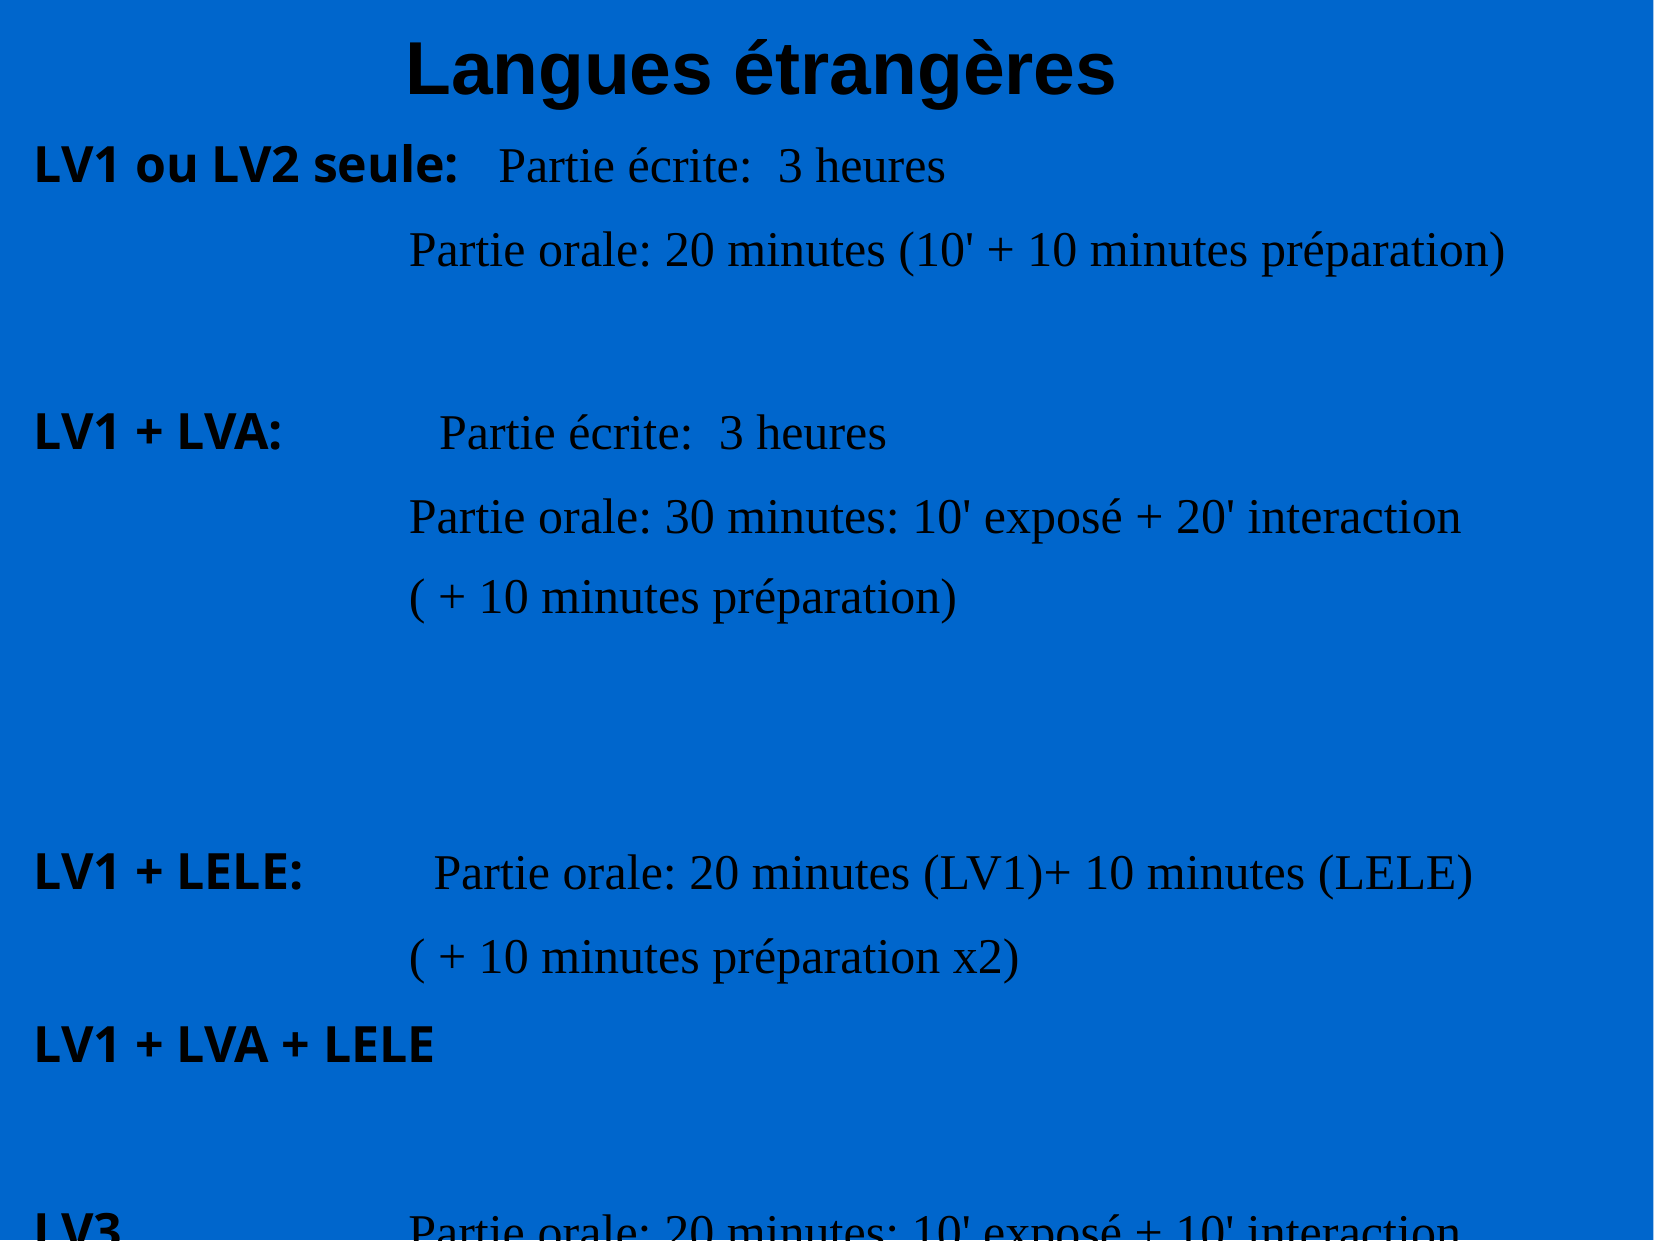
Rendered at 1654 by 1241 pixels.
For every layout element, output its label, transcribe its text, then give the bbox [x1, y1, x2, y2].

text_box LV1 ou LV2 seule: Partie écrite: 3 heures Partie orale: 20 minutes (10' + 10 minutes préparation) LV1 + LVA: Partie écrite: 3 heures Partie orale: 30 minutes: 10' exposé + 20' interaction ( + 10 minutes préparation) LV1 + LELE: Partie orale: 20 minutes (LV1)+ 10 minutes (LELE) ( + 10 minutes préparation x2) LV1 + LVA + LELE LV3 Partie orale: 20 minutes: 10' exposé + 10' interaction. [19, 121, 1619, 1241]
text_box Langues étrangères [318, 19, 1205, 119]
